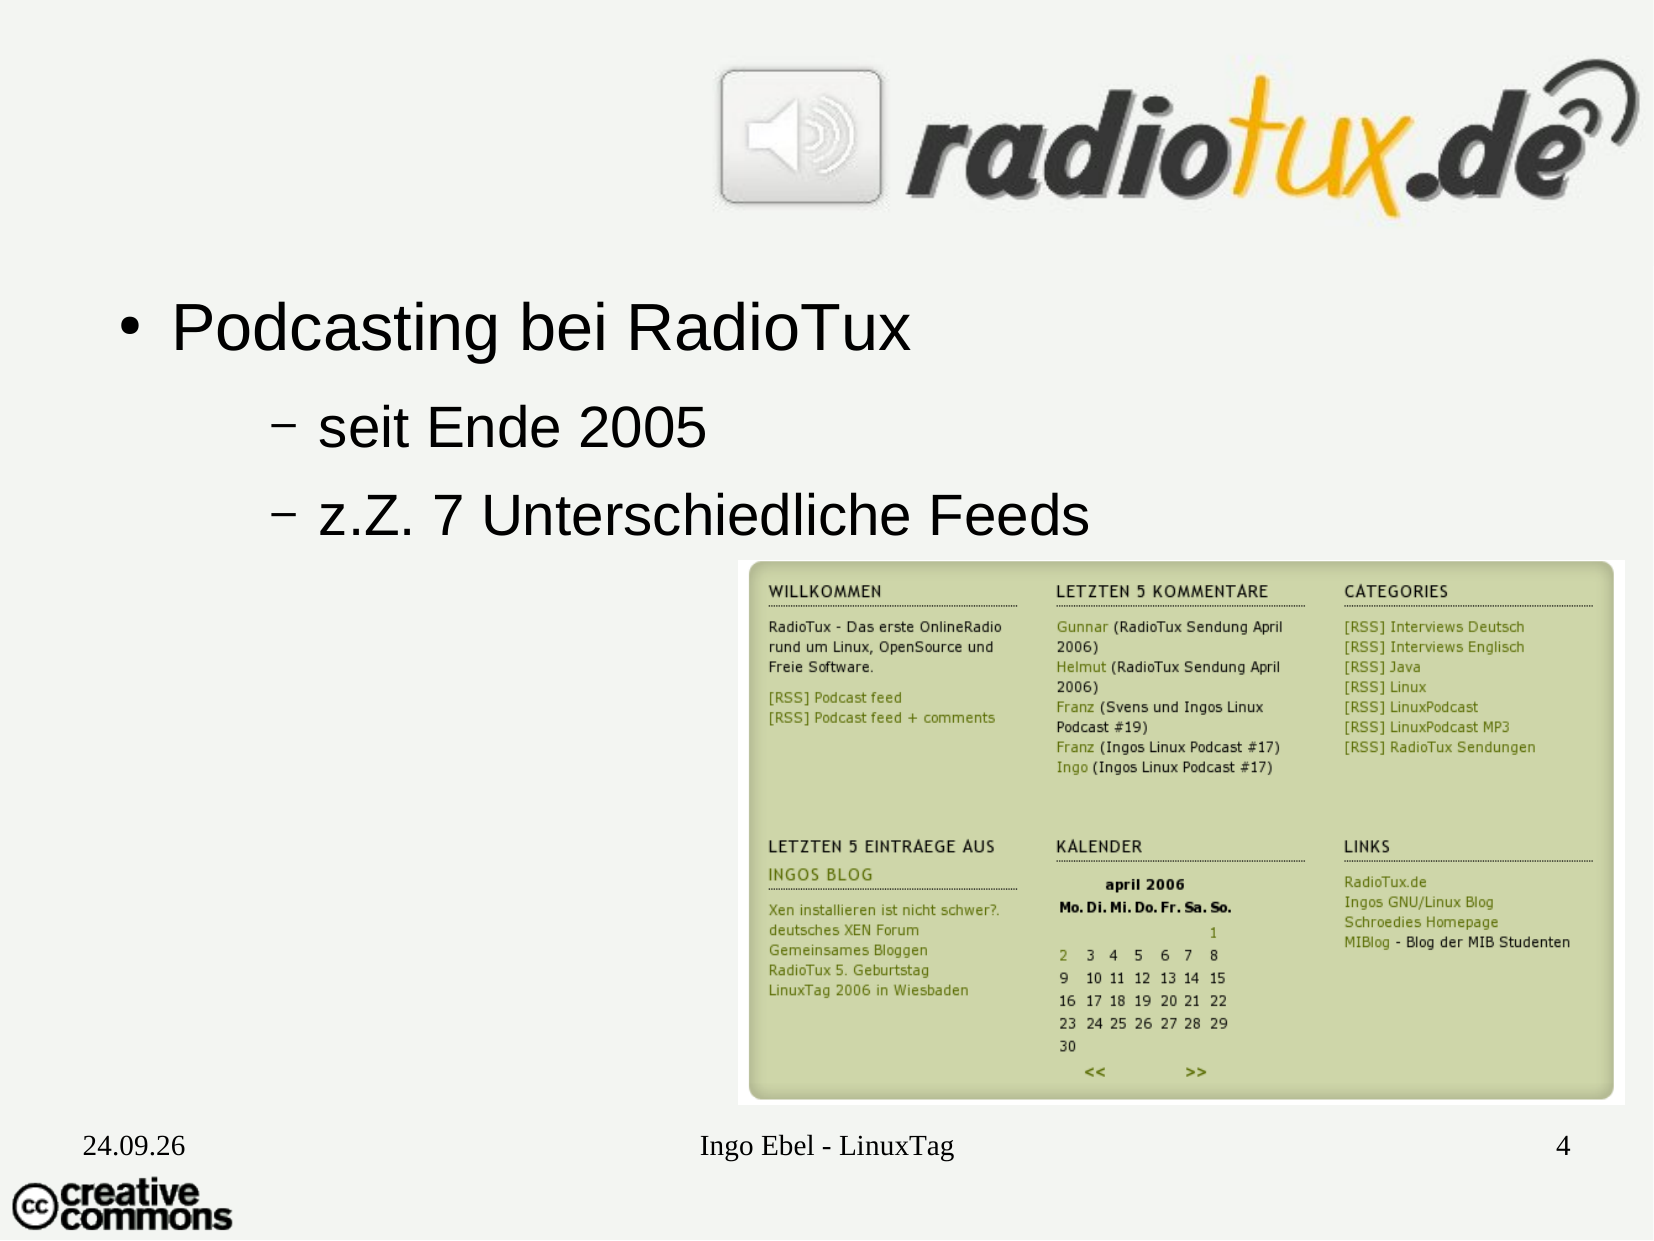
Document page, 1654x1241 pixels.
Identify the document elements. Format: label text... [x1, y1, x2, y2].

picture [649, 0, 1654, 266]
list Podcasting bei RadioTux seit Ende 2005 z.Z. 7 Unterschiedliche Feeds [82, 290, 1571, 1109]
picture [0, 1121, 236, 1240]
picture [738, 560, 1625, 1105]
